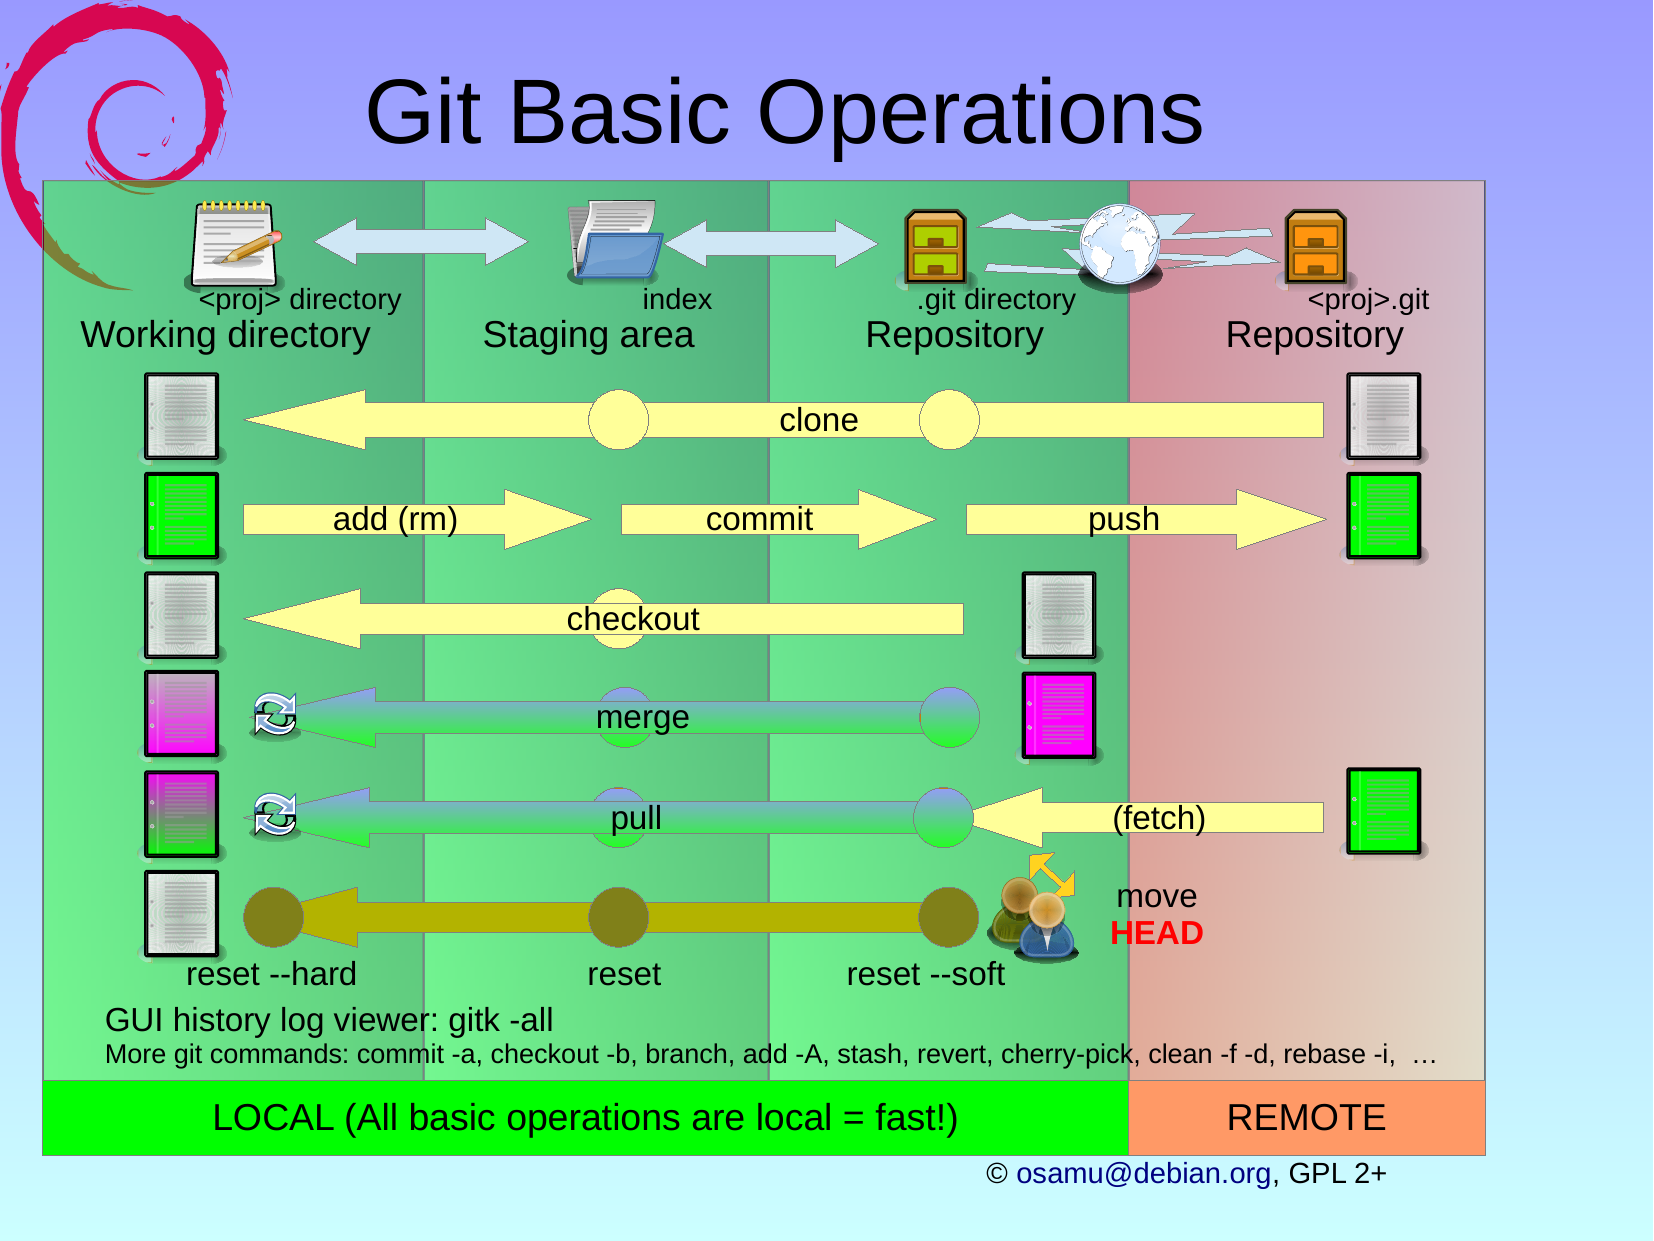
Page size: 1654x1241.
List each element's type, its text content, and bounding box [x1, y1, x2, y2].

text_box move HEAD [1082, 870, 1233, 959]
text_box [42, 324, 1486, 1080]
text_box reset [529, 948, 720, 994]
text_box .git directory [891, 275, 1102, 324]
text_box clone [974, 402, 1324, 438]
text_box GUI history log viewer: gitk -all More git commands: commit -a, checkout -b, branch, add -A, stash, revert, cherry-pick, clean -f -d, rebase -i, … [90, 994, 1531, 1077]
text_box pull [258, 787, 917, 848]
text_box Repository [1135, 306, 1496, 364]
text_box push [1093, 514, 1102, 528]
text_box © osamu@debian.org, GPL 2+ [885, 1149, 1490, 1197]
text_box Repository [774, 306, 1135, 364]
text_box reset --soft [783, 948, 1069, 994]
text_box merge [263, 687, 924, 748]
text_box push [966, 489, 1327, 550]
text_box [42, 180, 1486, 306]
text_box [909, 214, 962, 275]
text_box reset --hard [123, 948, 421, 994]
text_box pull [243, 814, 255, 821]
text_box checkout [243, 588, 964, 649]
text_box merge [657, 712, 666, 726]
text_box [1289, 214, 1342, 275]
text_box pull [615, 813, 624, 827]
picture [184, 195, 286, 275]
text_box REMOTE [1128, 1080, 1486, 1149]
text_box <proj>.git [1263, 275, 1474, 324]
text_box <proj> directory [183, 275, 417, 324]
text_box Staging area [408, 306, 769, 364]
title Git Basic Operations [76, 60, 1495, 164]
picture [1068, 195, 1169, 296]
text_box clone [243, 389, 594, 450]
text_box commit [621, 489, 937, 550]
text_box clone [644, 402, 924, 438]
text_box Working directory [42, 306, 408, 364]
text_box add (rm) [243, 489, 592, 550]
text_box LOCAL (All basic operations are local = fast!) [42, 1080, 1128, 1156]
text_box index [572, 275, 783, 324]
picture [564, 195, 665, 296]
picture [982, 870, 1083, 971]
text_box (fetch) [973, 787, 1324, 848]
